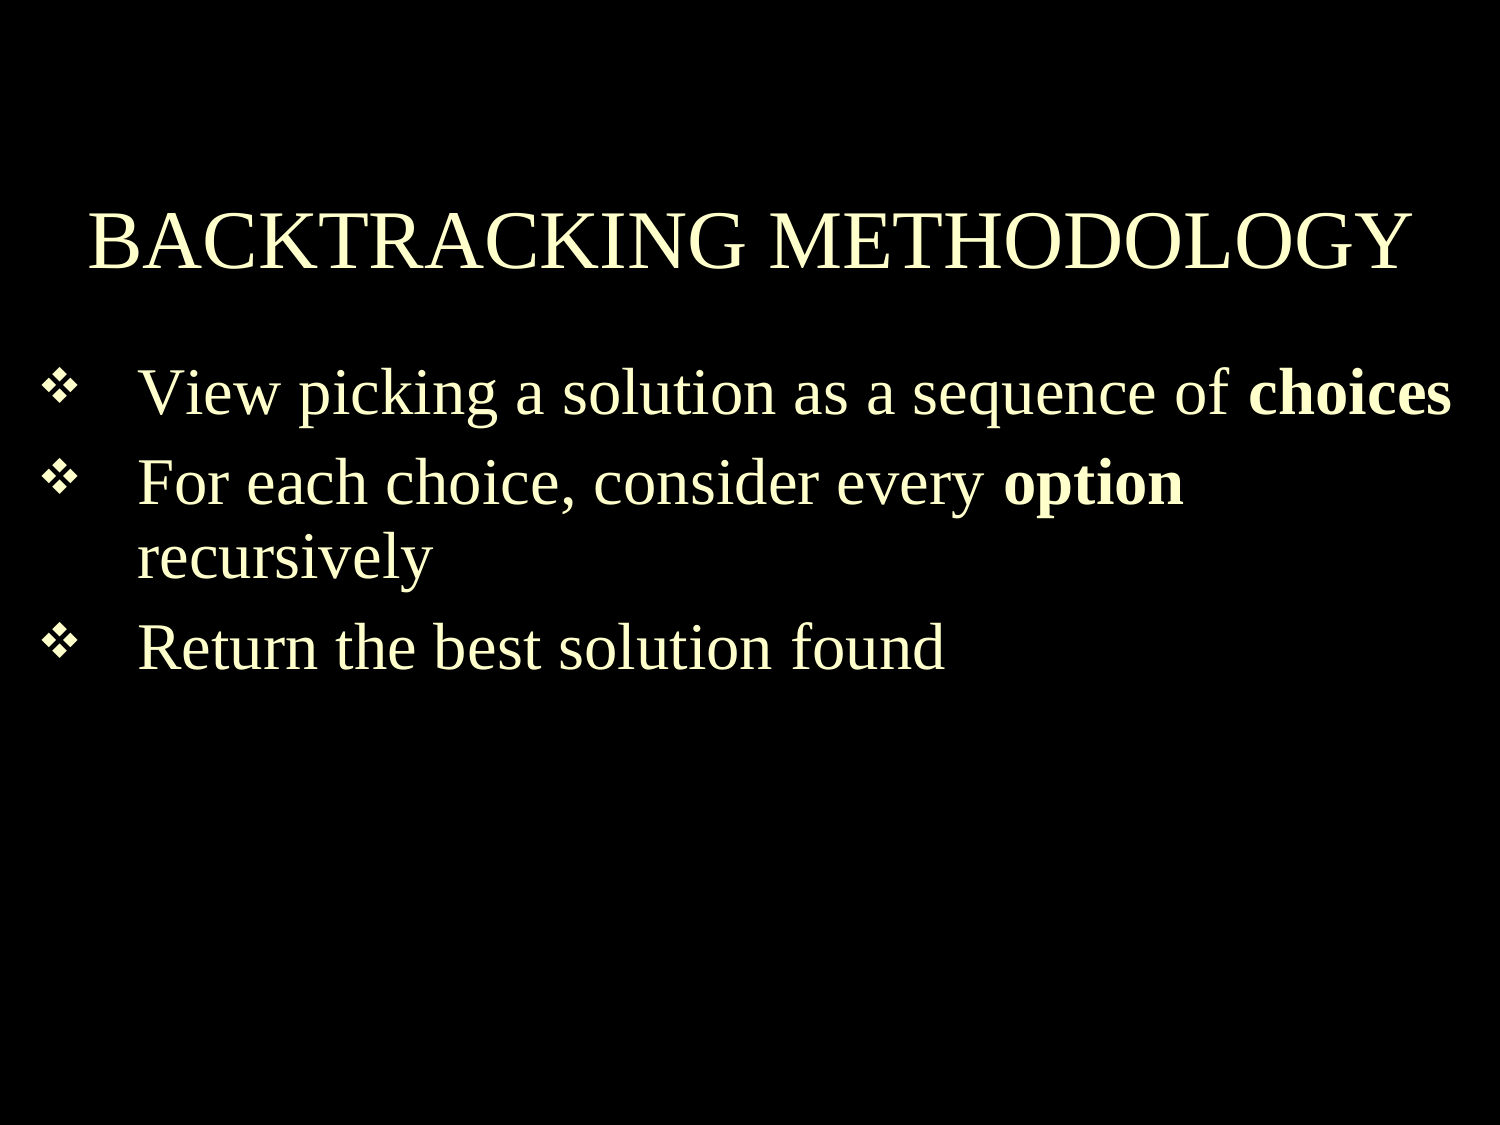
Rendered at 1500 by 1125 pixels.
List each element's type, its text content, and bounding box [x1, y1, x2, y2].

title BACKTRACKING METHODOLOGY [22, 145, 1480, 336]
list View picking a solution as a sequence of choices For each choice, consider every option recursively Return the best solution found [22, 347, 1482, 1026]
